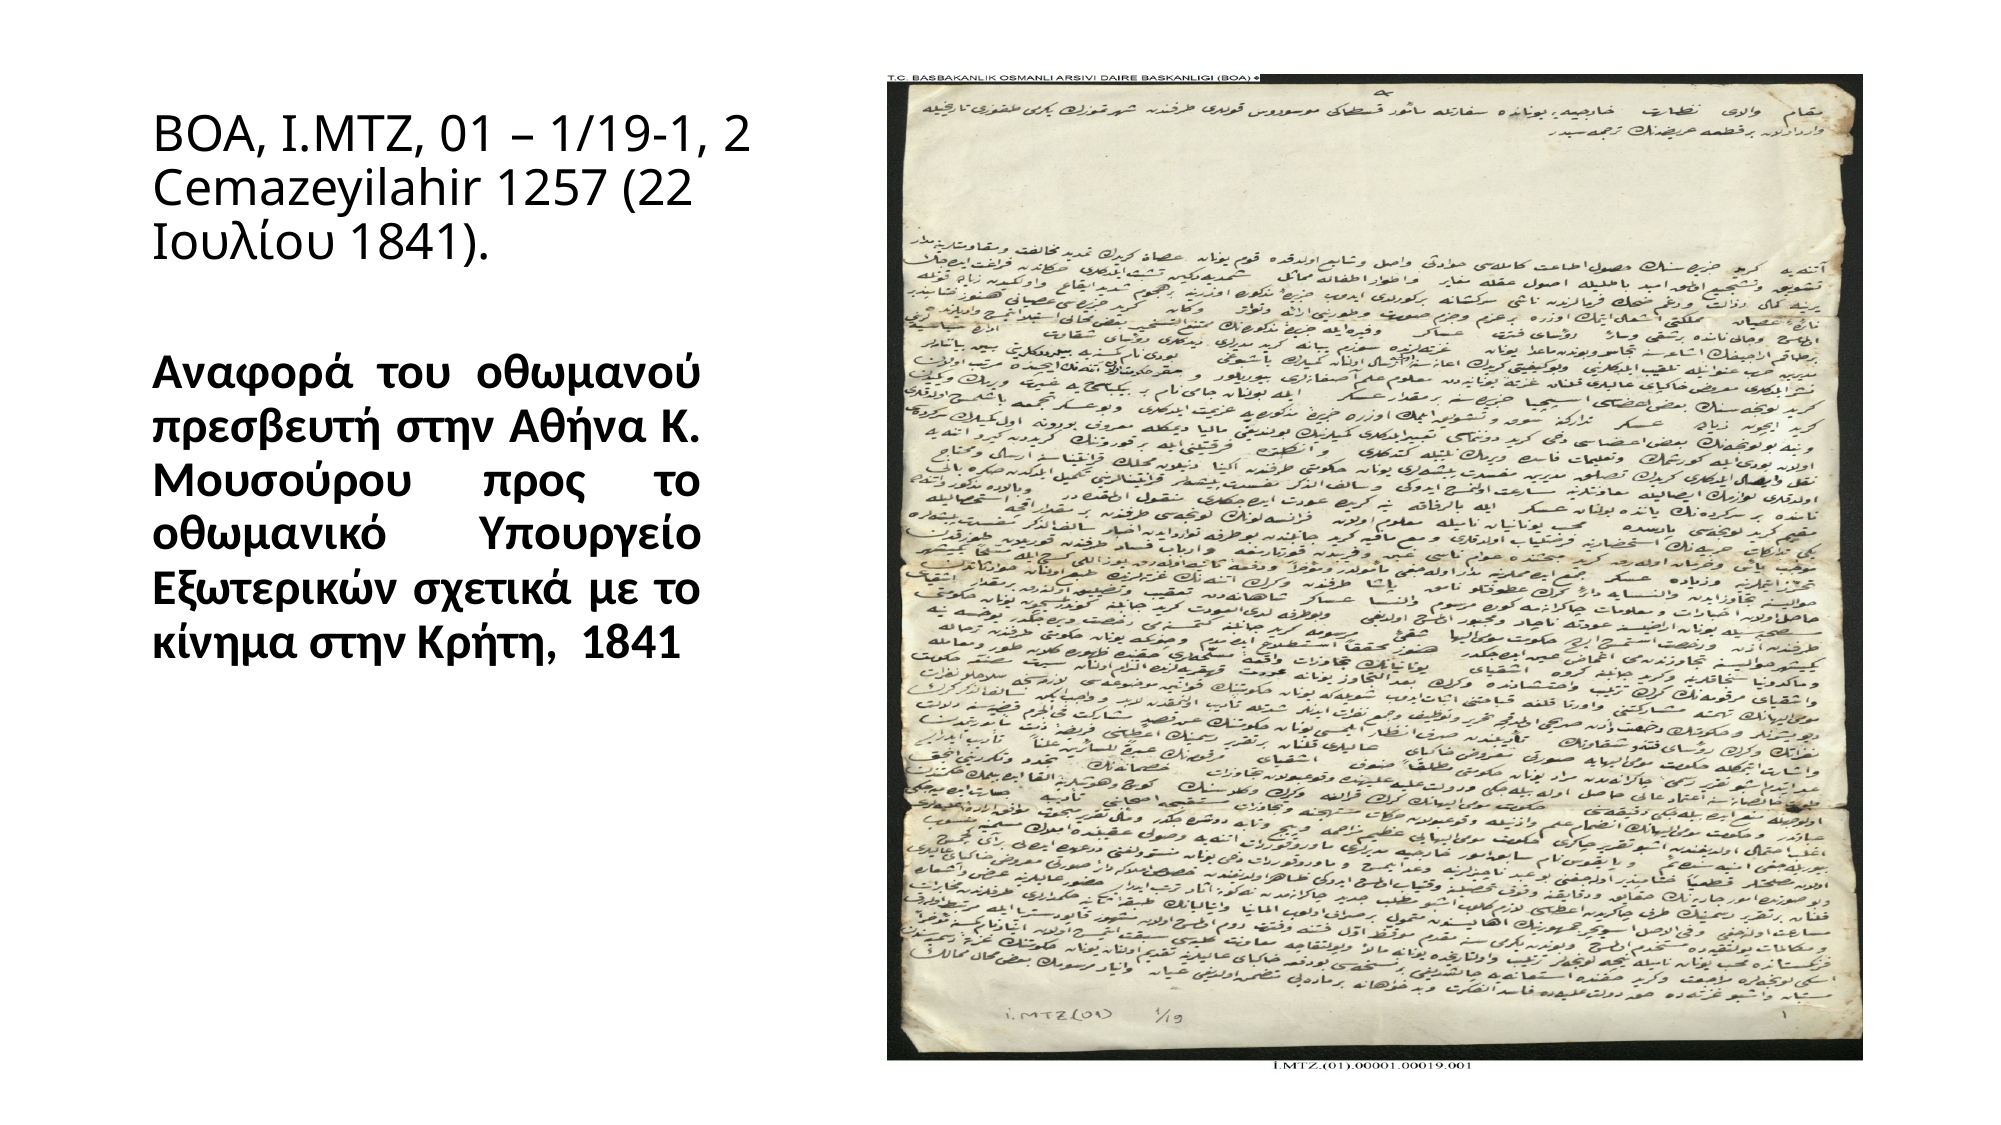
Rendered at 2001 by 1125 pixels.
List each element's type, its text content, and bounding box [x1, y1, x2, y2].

picture [887, 75, 1863, 1075]
title ΒΟΑ, I.MTZ, 01 – 1/19-1, 2 Cemazeyilahir 1257 (22 Ιουλίου 1841). [137, 75, 783, 337]
list Αναφορά του οθωμανού πρεσβευτή στην Αθήνα Κ. Μουσούρου προς το οθωμανικό Υπουργείο Εξωτερικών σχετικά με το κίνημα στην Κρήτη, 1841 [137, 337, 783, 963]
